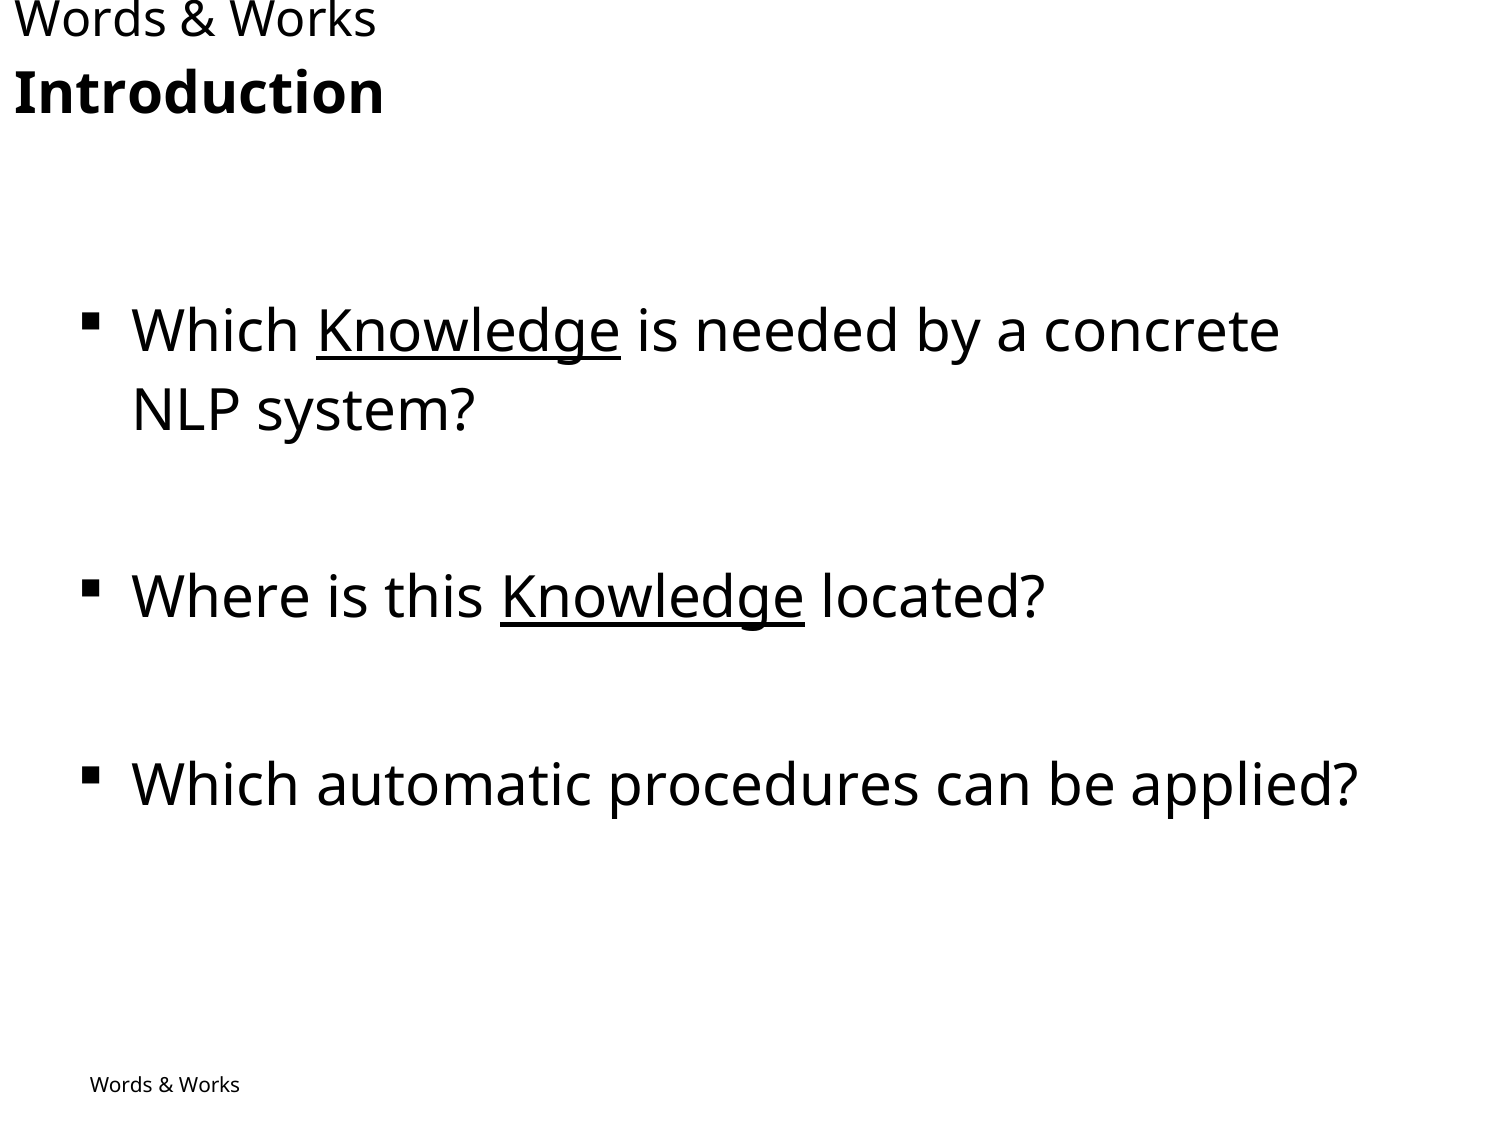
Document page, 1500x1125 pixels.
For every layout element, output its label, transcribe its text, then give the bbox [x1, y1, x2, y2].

list Which Knowledge is needed by a concrete NLP system? Where is this Knowledge located? Which automatic procedures can be applied? [62, 187, 1413, 951]
title Words & Works Introduction [0, 0, 1400, 138]
